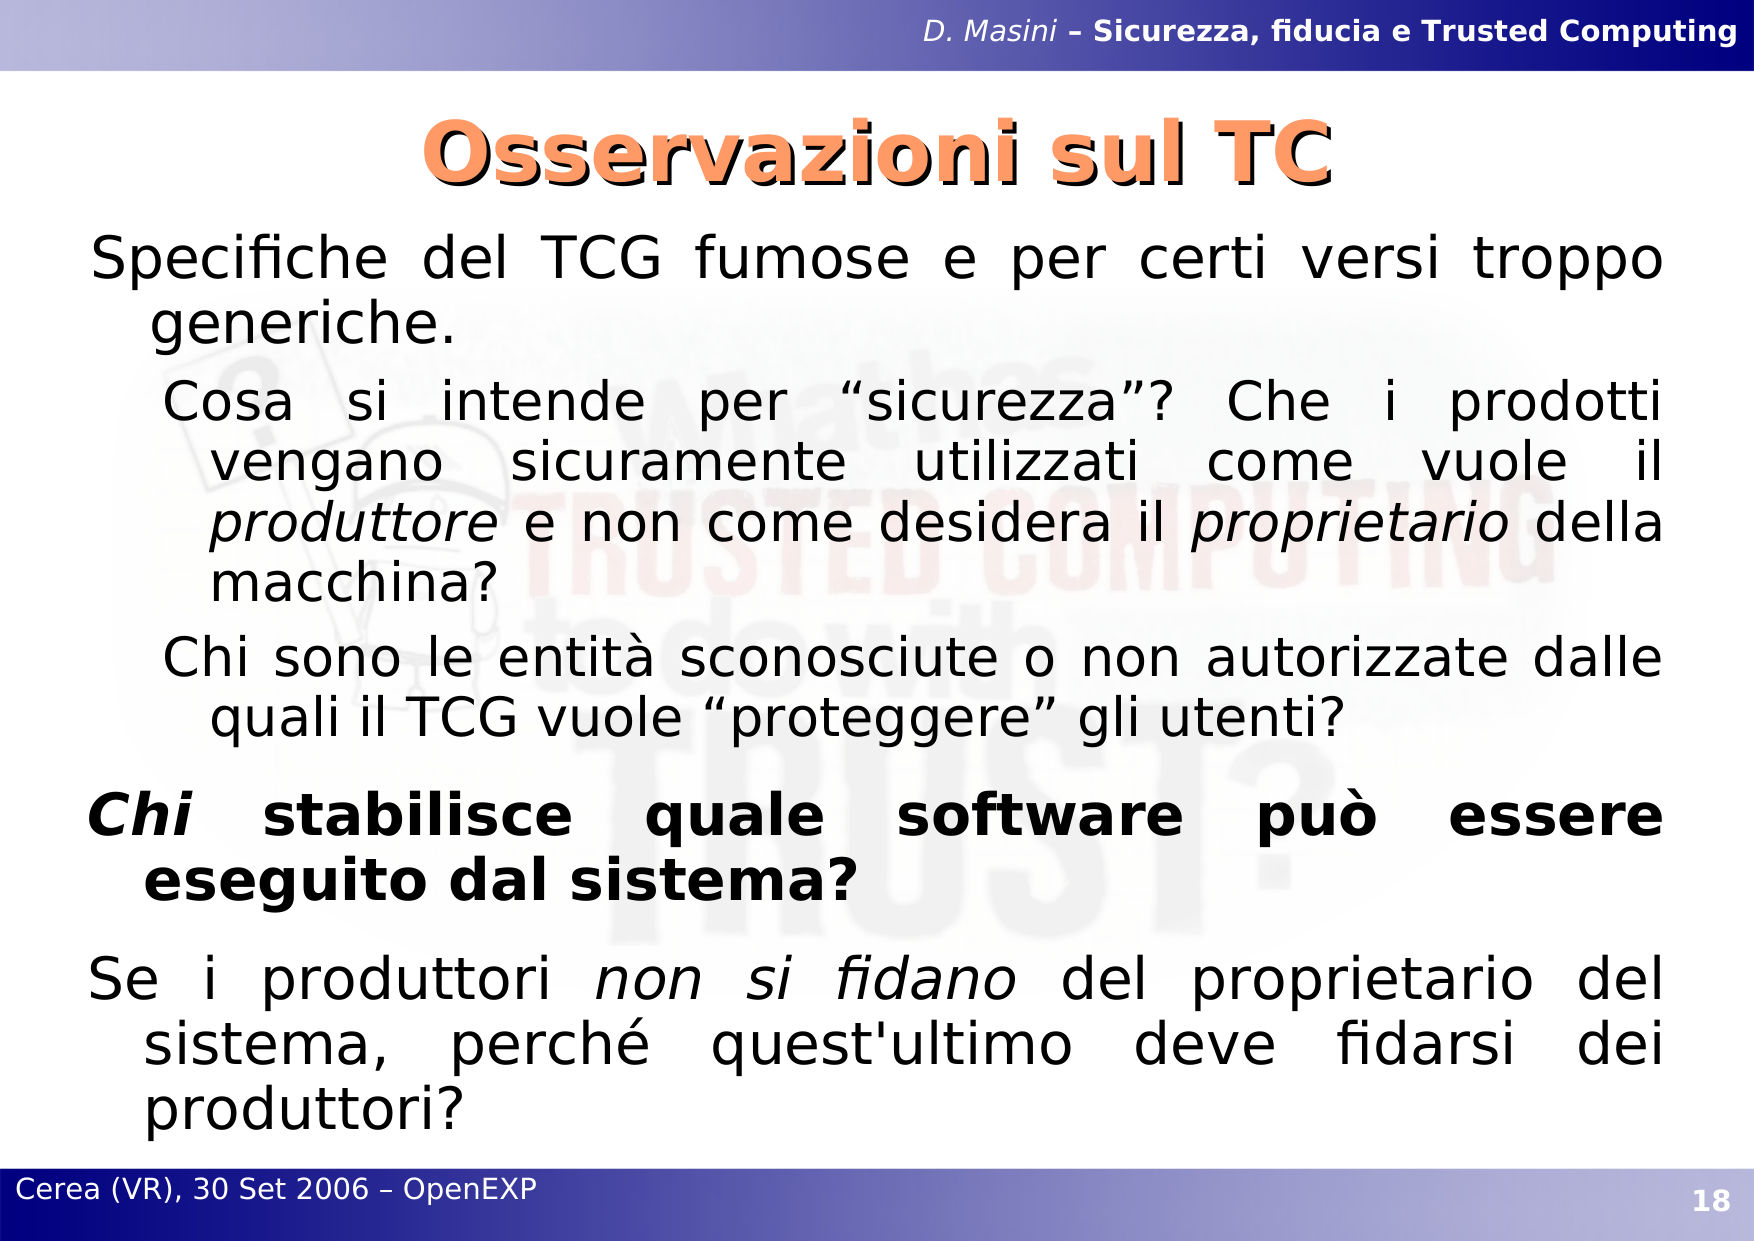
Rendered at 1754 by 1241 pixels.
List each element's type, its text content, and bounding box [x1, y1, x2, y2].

list Specifiche del TCG fumose e per certi versi troppo generiche. Cosa si intende per “sicurezza”? Che i prodotti vengano sicuramente utilizzati come vuole il produttore e non come desidera il proprietario della macchina? Chi sono le entità sconosciute o non autorizzate dalle quali il TCG vuole “proteggere” gli utenti? Chi stabilisce quale software può essere eseguito dal sistema? Se i produttori non si fidano del proprietario del sistema, perché quest'ultimo deve fidarsi dei produttori? [87, 227, 1667, 1146]
text_box D. Masini – Sicurezza, fiducia e Trusted Computing [602, 7, 1754, 63]
text_box <numero> [1641, 1185, 1732, 1223]
title Osservazioni sul TC [87, 49, 1667, 227]
picture [0, 0, 1754, 1241]
text_box Cerea (VR), 30 Set 2006 – OpenEXP [0, 1175, 1314, 1234]
